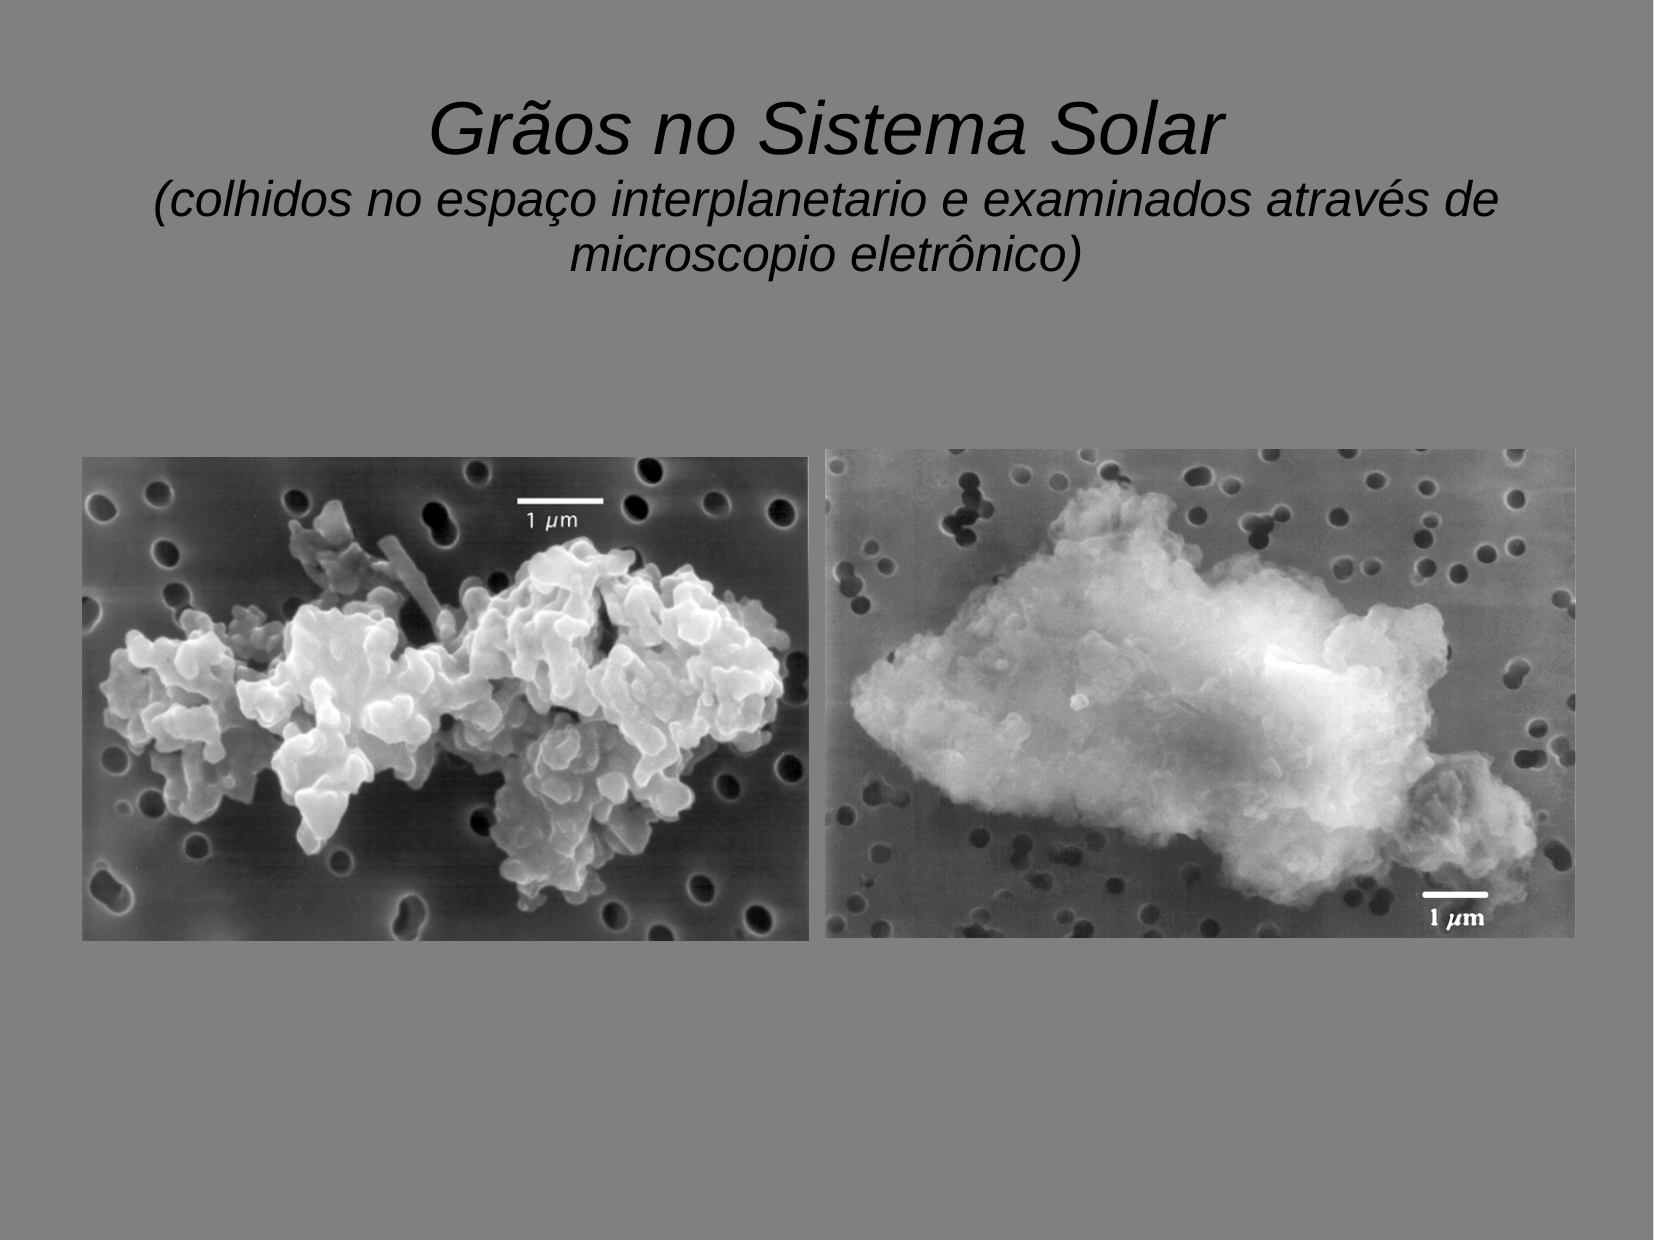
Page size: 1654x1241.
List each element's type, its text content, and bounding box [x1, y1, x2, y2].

picture [82, 457, 809, 941]
title Grãos no Sistema Solar (colhidos no espaço interplanetario e examinados através de microscopio eletrônico) [82, 73, 1571, 296]
picture [825, 449, 1576, 938]
